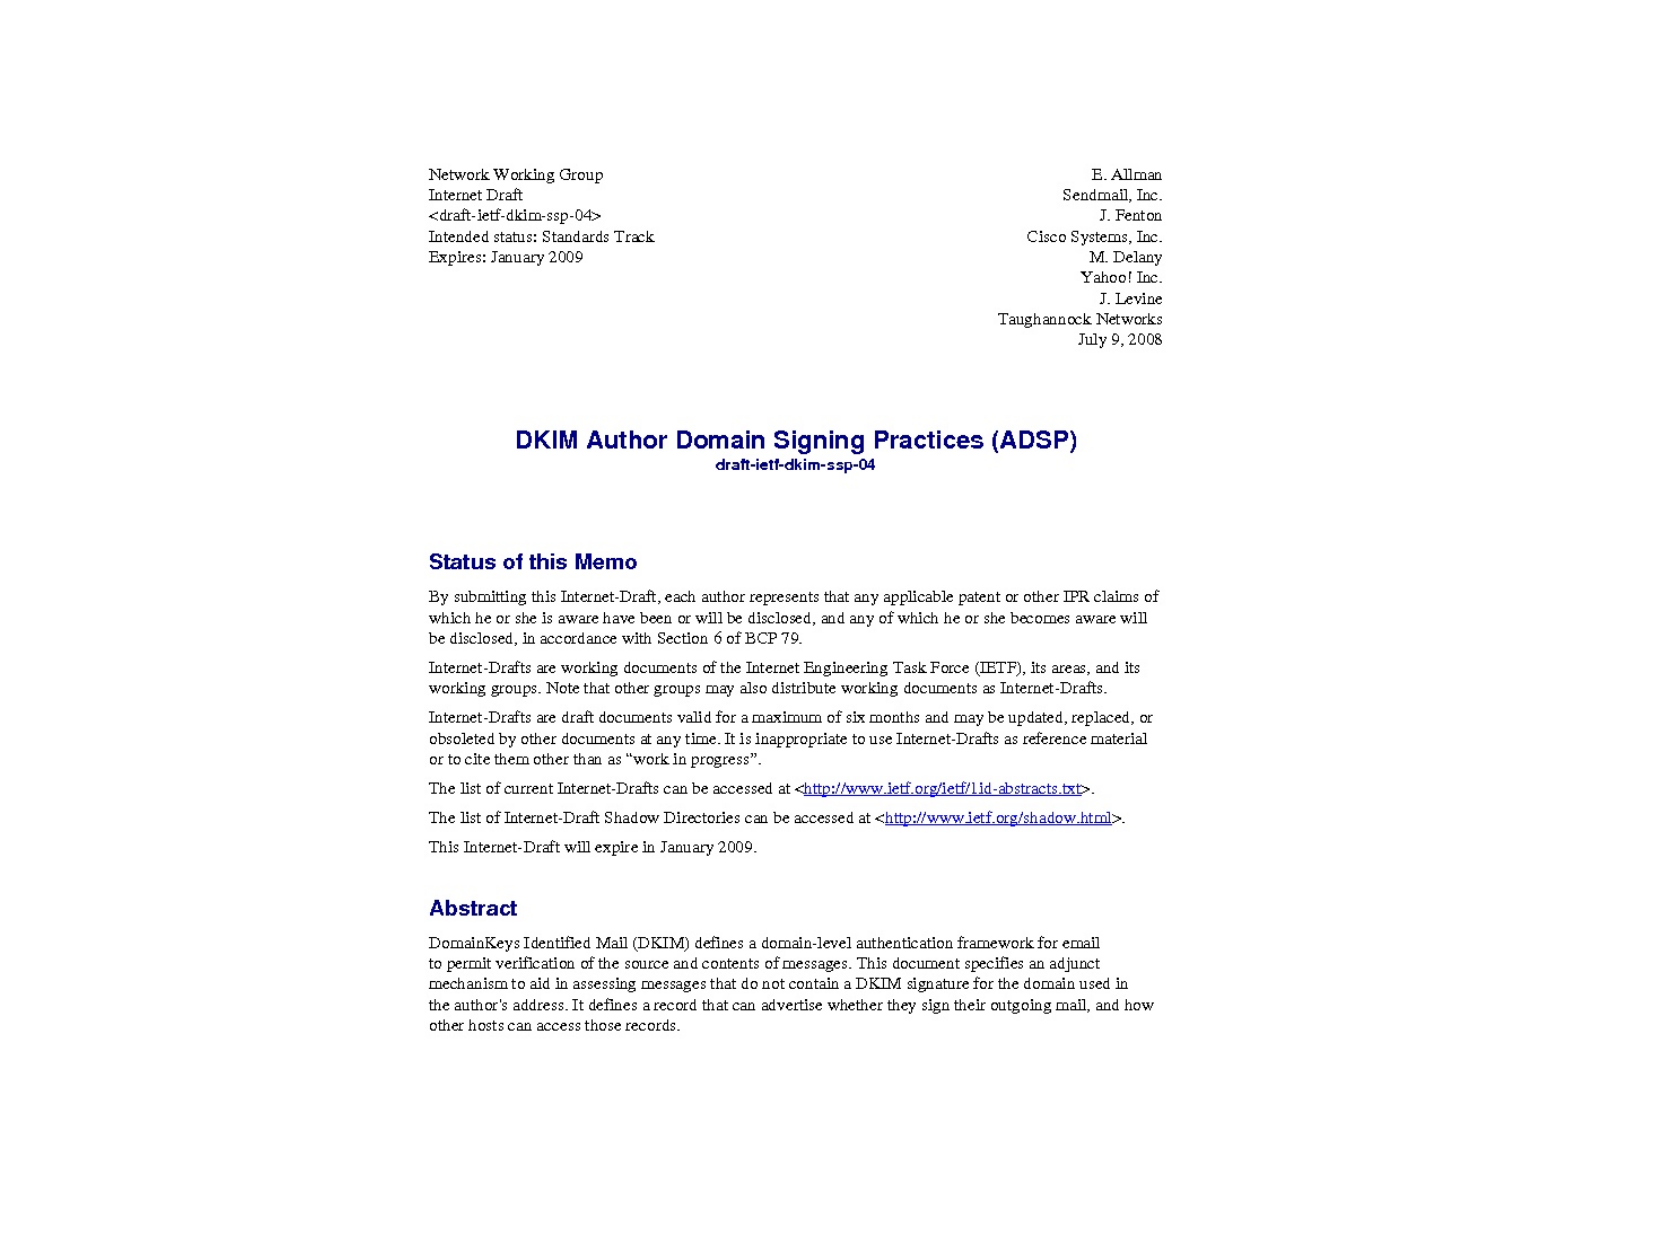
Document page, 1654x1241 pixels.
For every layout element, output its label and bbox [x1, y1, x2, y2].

picture [316, 109, 1276, 1241]
